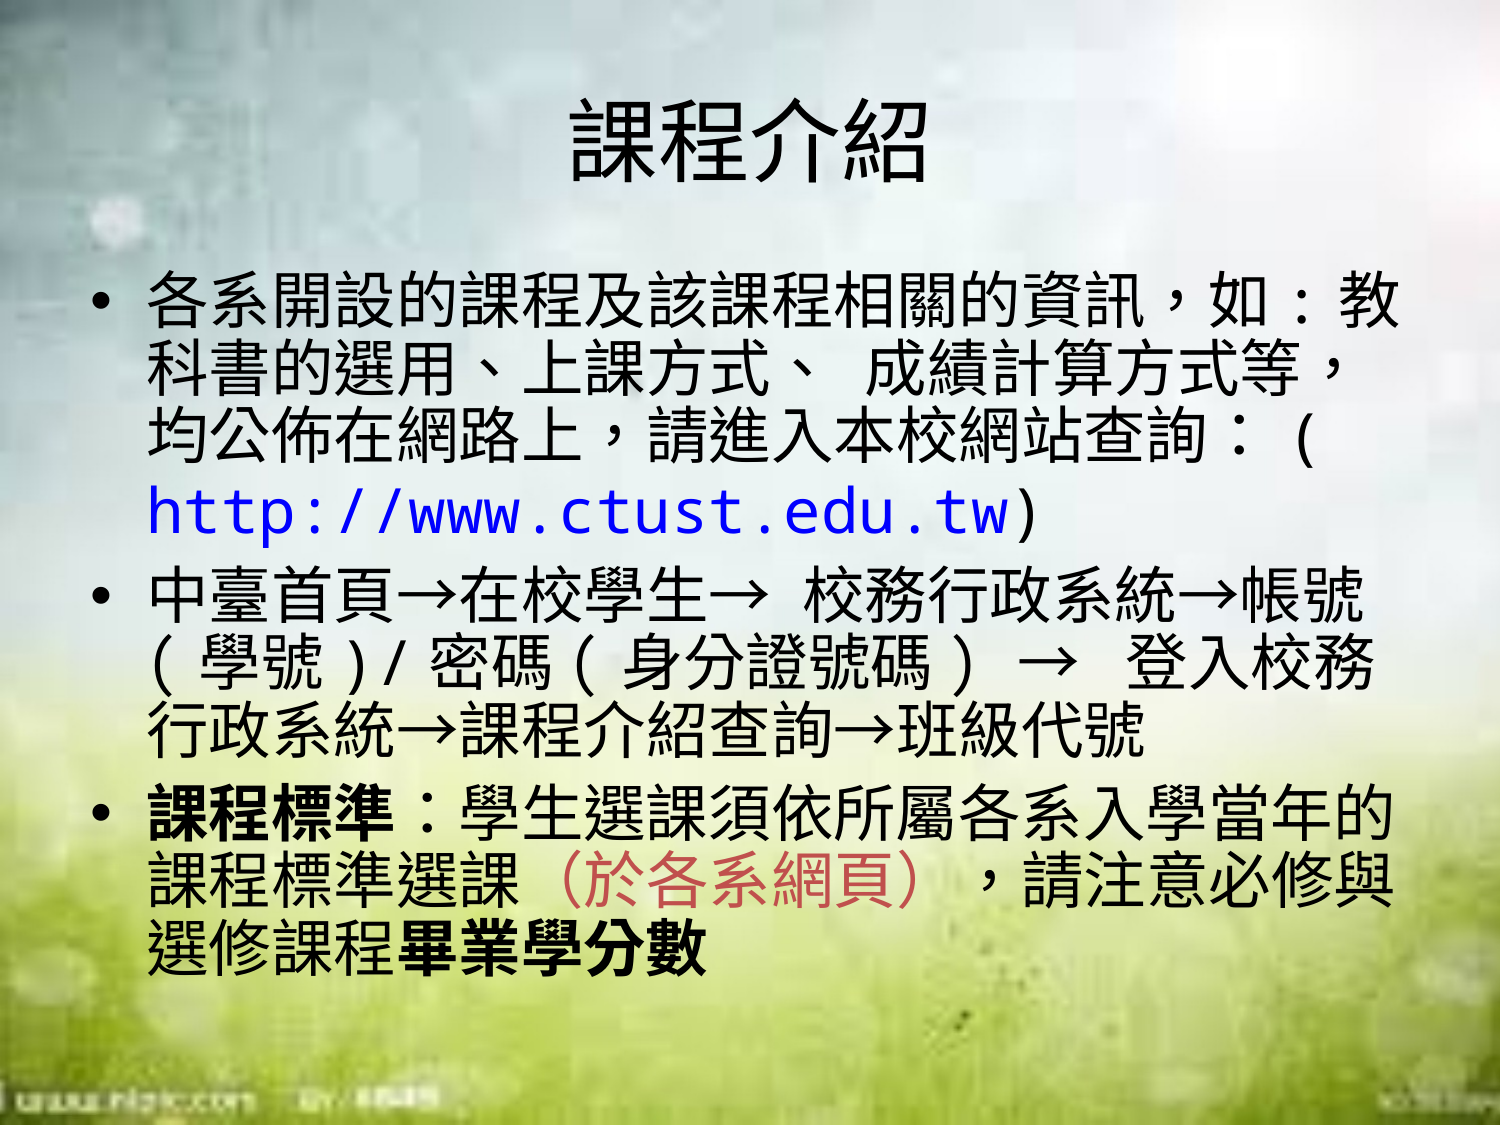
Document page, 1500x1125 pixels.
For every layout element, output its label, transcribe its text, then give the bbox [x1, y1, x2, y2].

picture [0, 0, 1500, 1125]
title 課程介紹 [75, 45, 1426, 233]
list 各系開設的課程及該課程相關的資訊，如:教科書的選用、上課方式、 成績計算方式等，均公佈在網路上，請進入本校網站查詢：(http://www.ctust.edu.tw) 中臺首頁→在校學生→ 校務行政系統→帳號(學號)/密碼(身分證號碼) → 登入校務行政系統→課程介紹查詢→班級代號 課程標準：學生選課須依所屬各系入學當年的課程標準選課（於各系網頁），請注意必修與選修課程畢業學分數 [75, 262, 1426, 1005]
